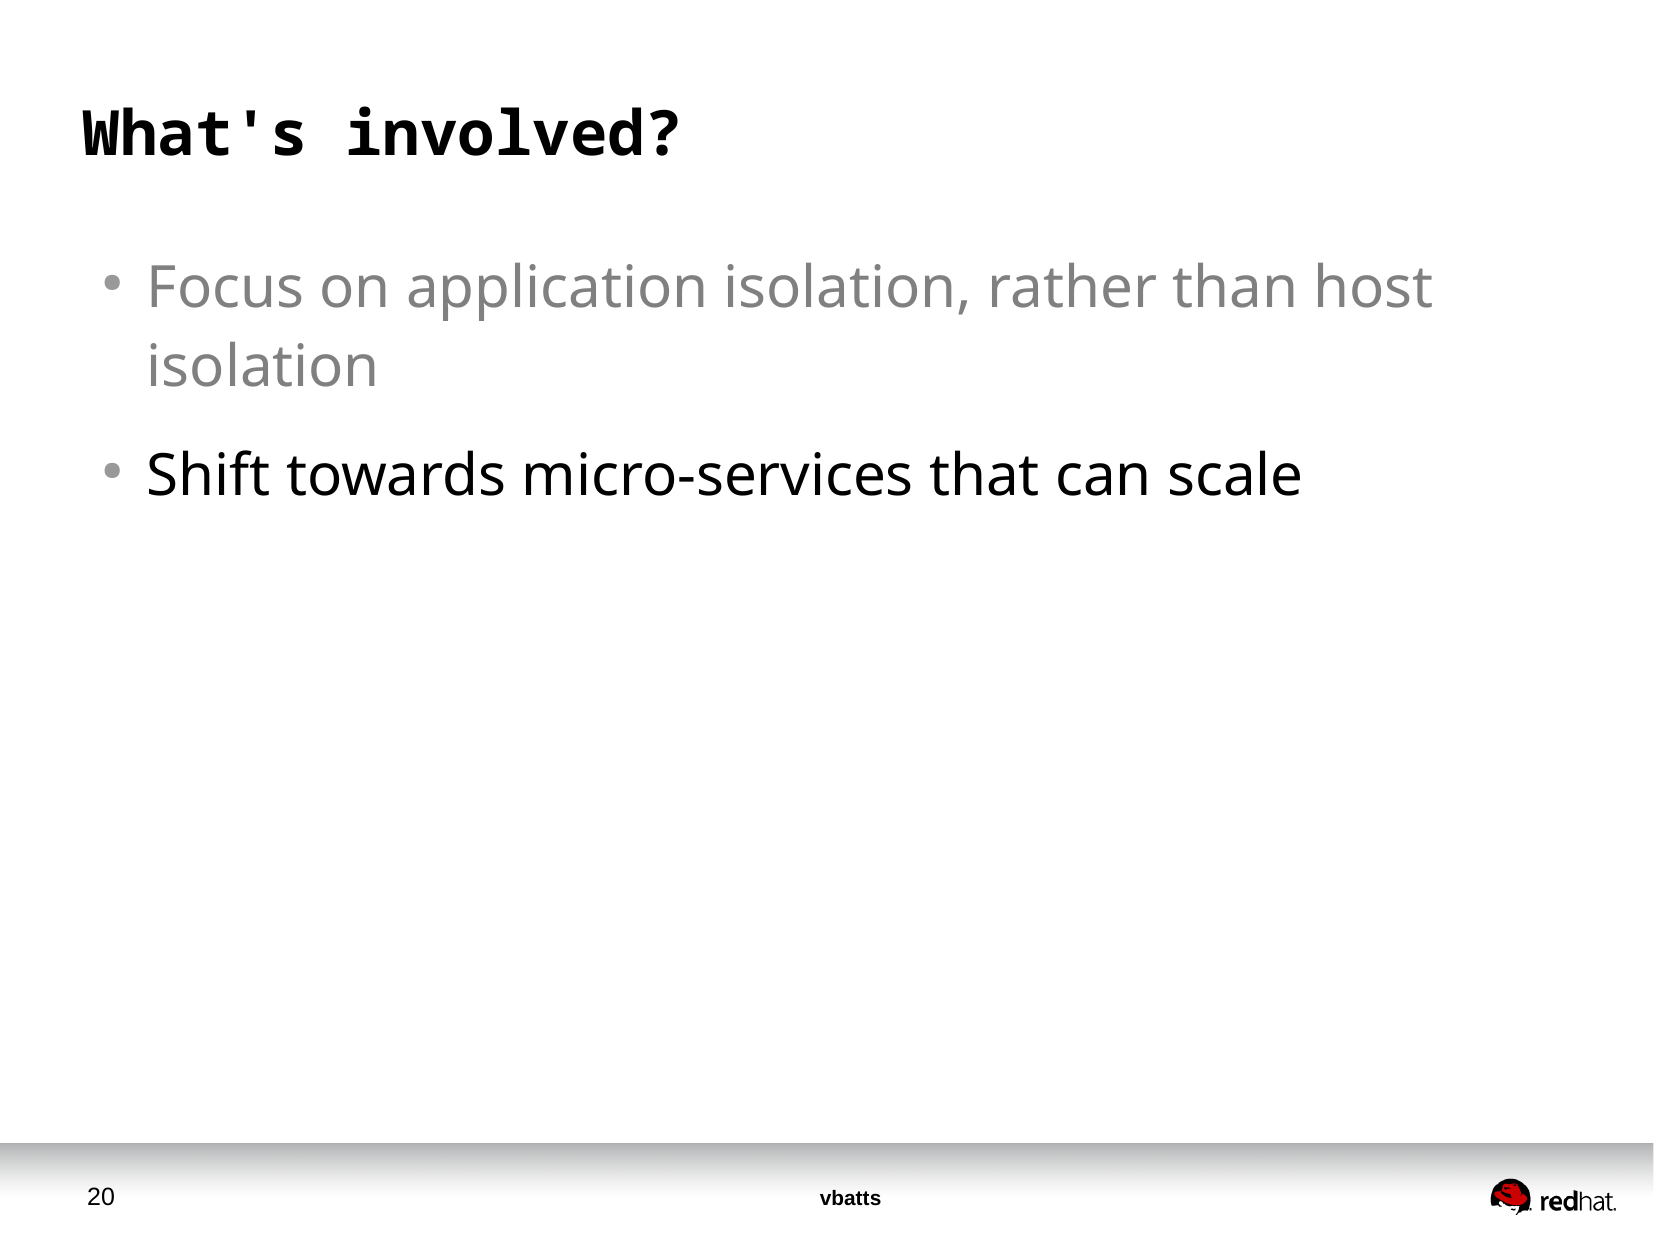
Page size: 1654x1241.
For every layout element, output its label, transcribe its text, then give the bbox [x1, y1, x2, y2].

picture [0, 1143, 1654, 1241]
title What's involved? [82, 37, 1571, 226]
text_box [86, 244, 1576, 1054]
